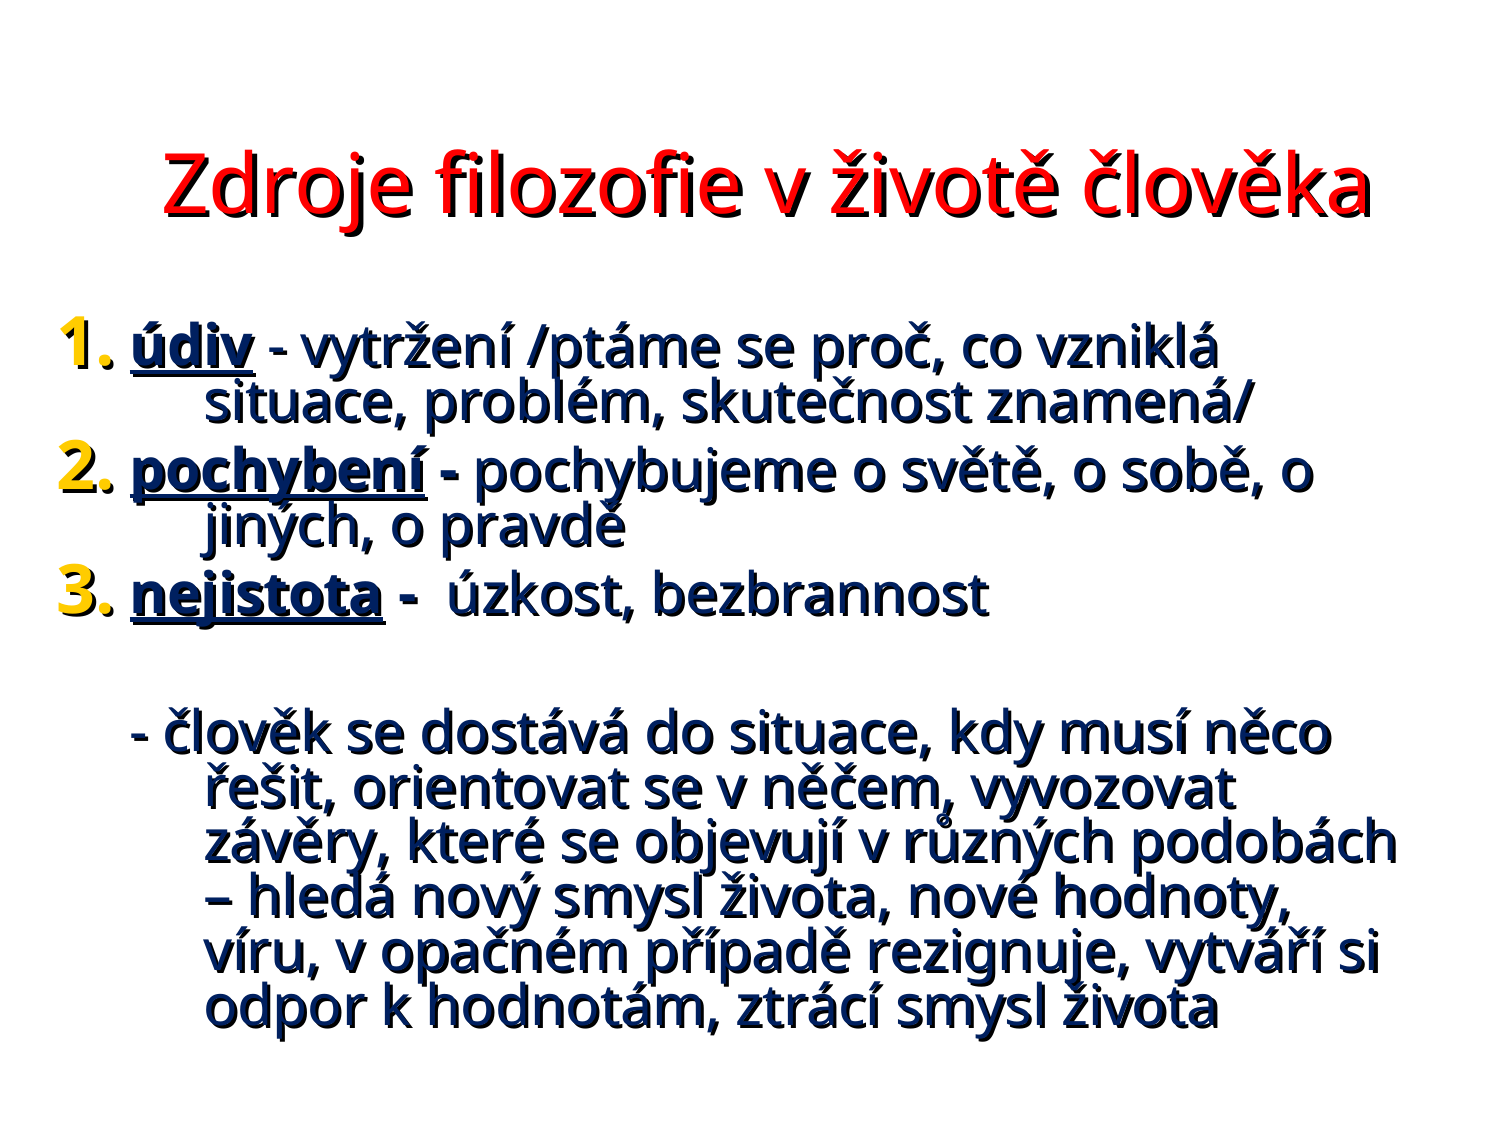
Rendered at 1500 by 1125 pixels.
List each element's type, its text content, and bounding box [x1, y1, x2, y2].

title Zdroje filozofie v životě člověka [75, 78, 1426, 276]
list údiv - vytržení /ptáme se proč, co vzniklá situace, problém, skutečnost znamená/ pochybení - pochybujeme o světě, o sobě, o jiných, o pravdě nejistota - úzkost, bezbrannost - člověk se dostává do situace, kdy musí něco řešit, orientovat se v něčem, vyvozovat závěry, které se objevují v různých podobách – hledá nový smysl života, nové hodnoty, víru, v opačném případě rezignuje, vytváří si odpor k hodnotám, ztrácí smysl života [41, 314, 1424, 1073]
